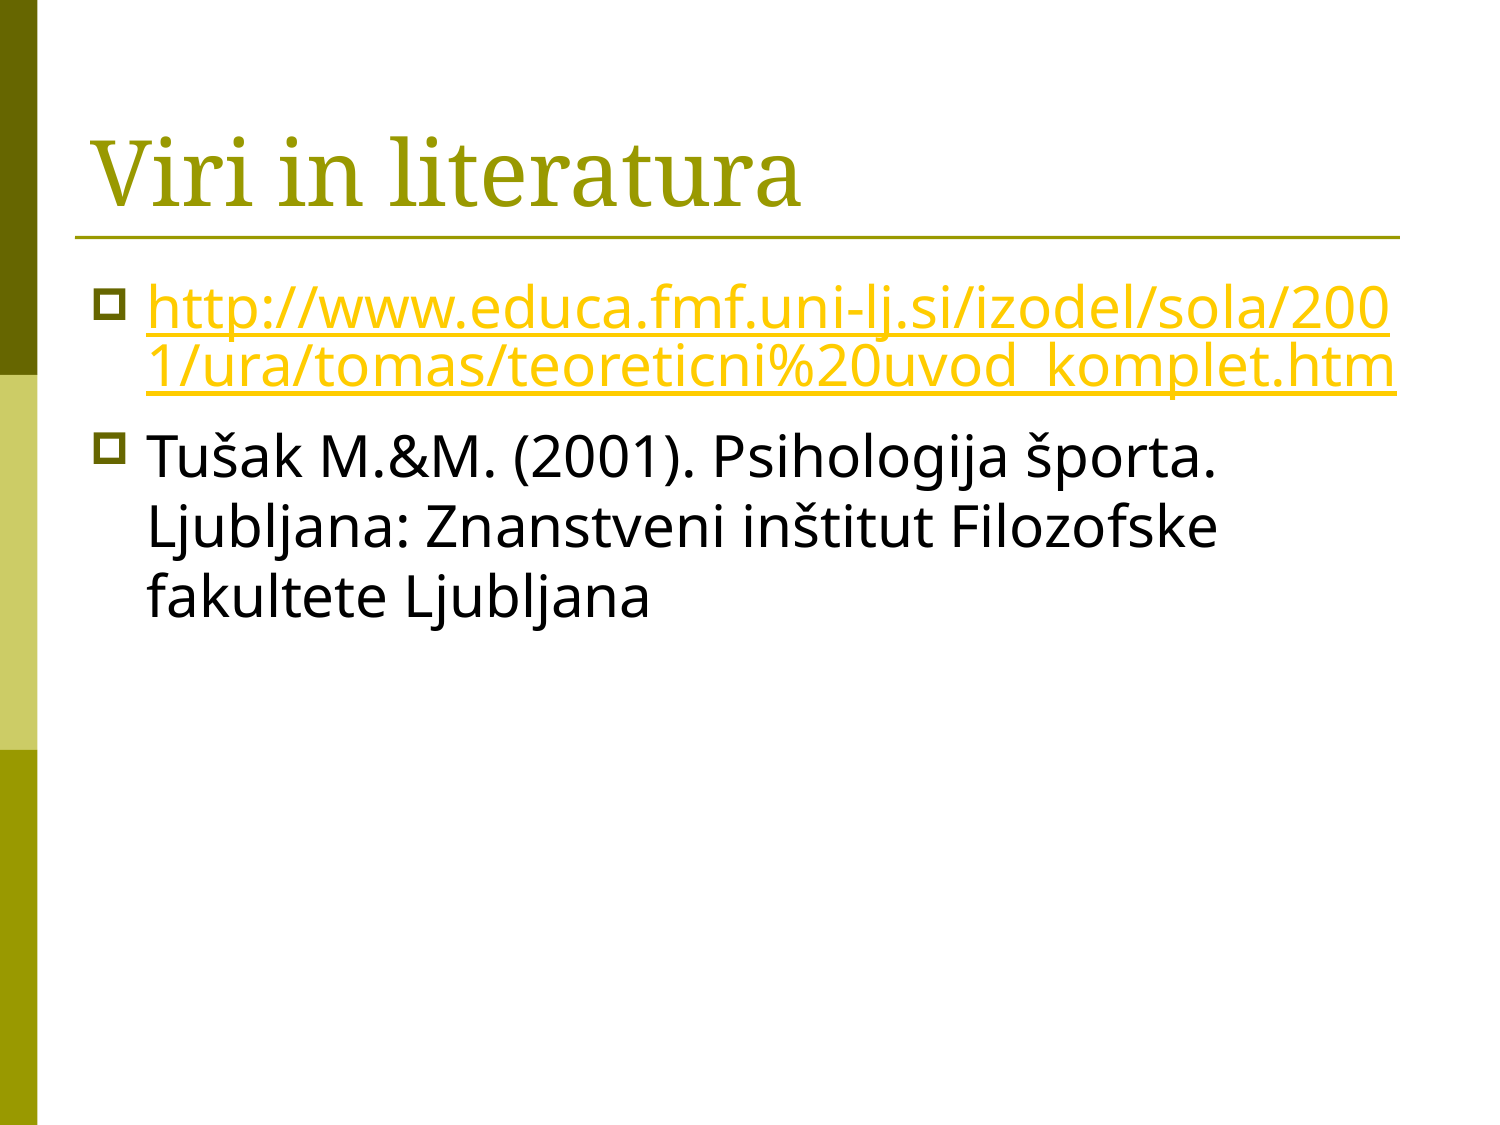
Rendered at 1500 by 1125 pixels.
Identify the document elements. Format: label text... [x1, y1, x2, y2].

list http://www.educa.fmf.uni-lj.si/izodel/sola/2001/ura/tomas/teoreticni%20uvod_komplet.htm Tušak M.&M. (2001). Psihologija športa. Ljubljana: Znanstveni inštitut Filozofske fakultete Ljubljana [75, 262, 1425, 1006]
title Viri in literatura [75, 45, 1425, 233]
